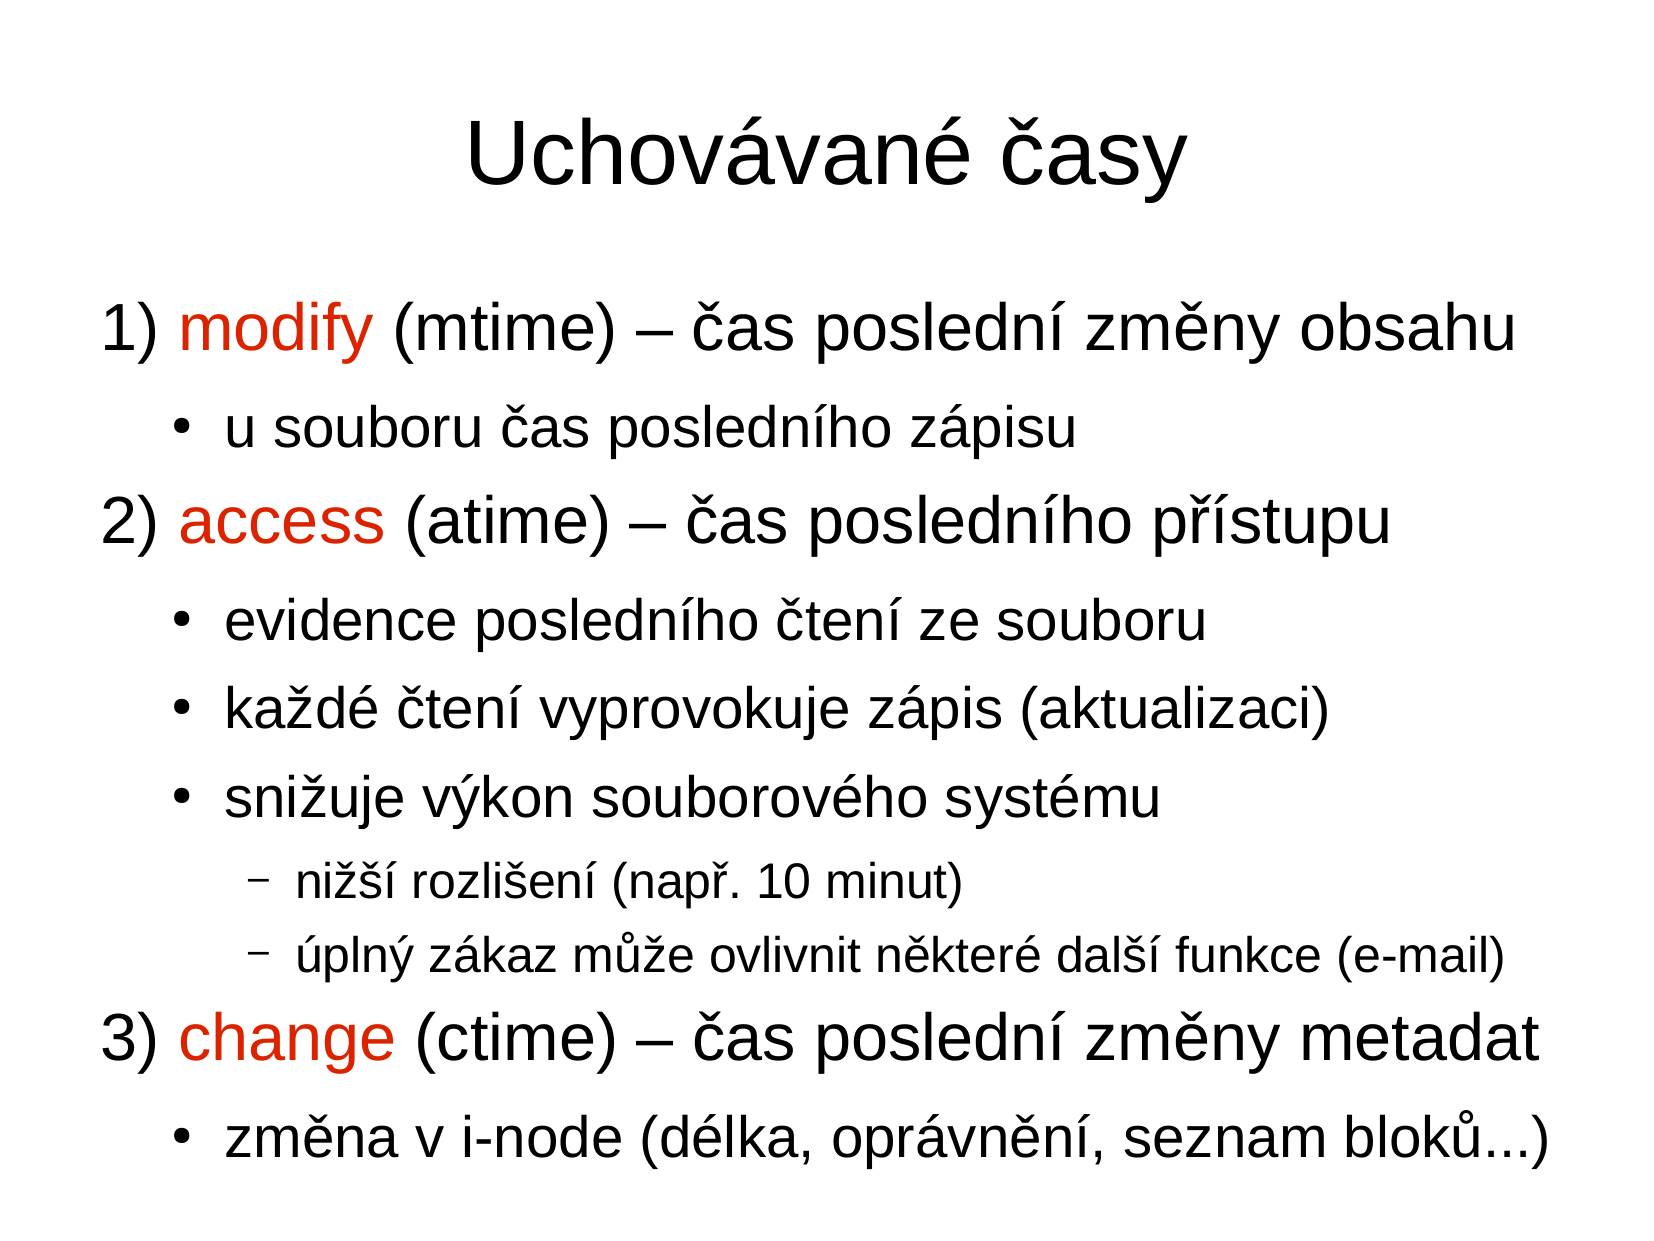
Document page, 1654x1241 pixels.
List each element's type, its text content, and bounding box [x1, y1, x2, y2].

list modify (mtime) – čas poslední změny obsahu u souboru čas posledního zápisu access (atime) – čas posledního přístupu evidence posledního čtení ze souboru každé čtení vyprovokuje zápis (aktualizaci) snižuje výkon souborového systému nižší rozlišení (např. 10 minut) úplný zákaz může ovlivnit některé další funkce (e-mail) change (ctime) – čas poslední změny metadat změna v i-node (délka, oprávnění, seznam bloků...) [82, 290, 1571, 1169]
title Uchovávané časy [82, 56, 1571, 250]
